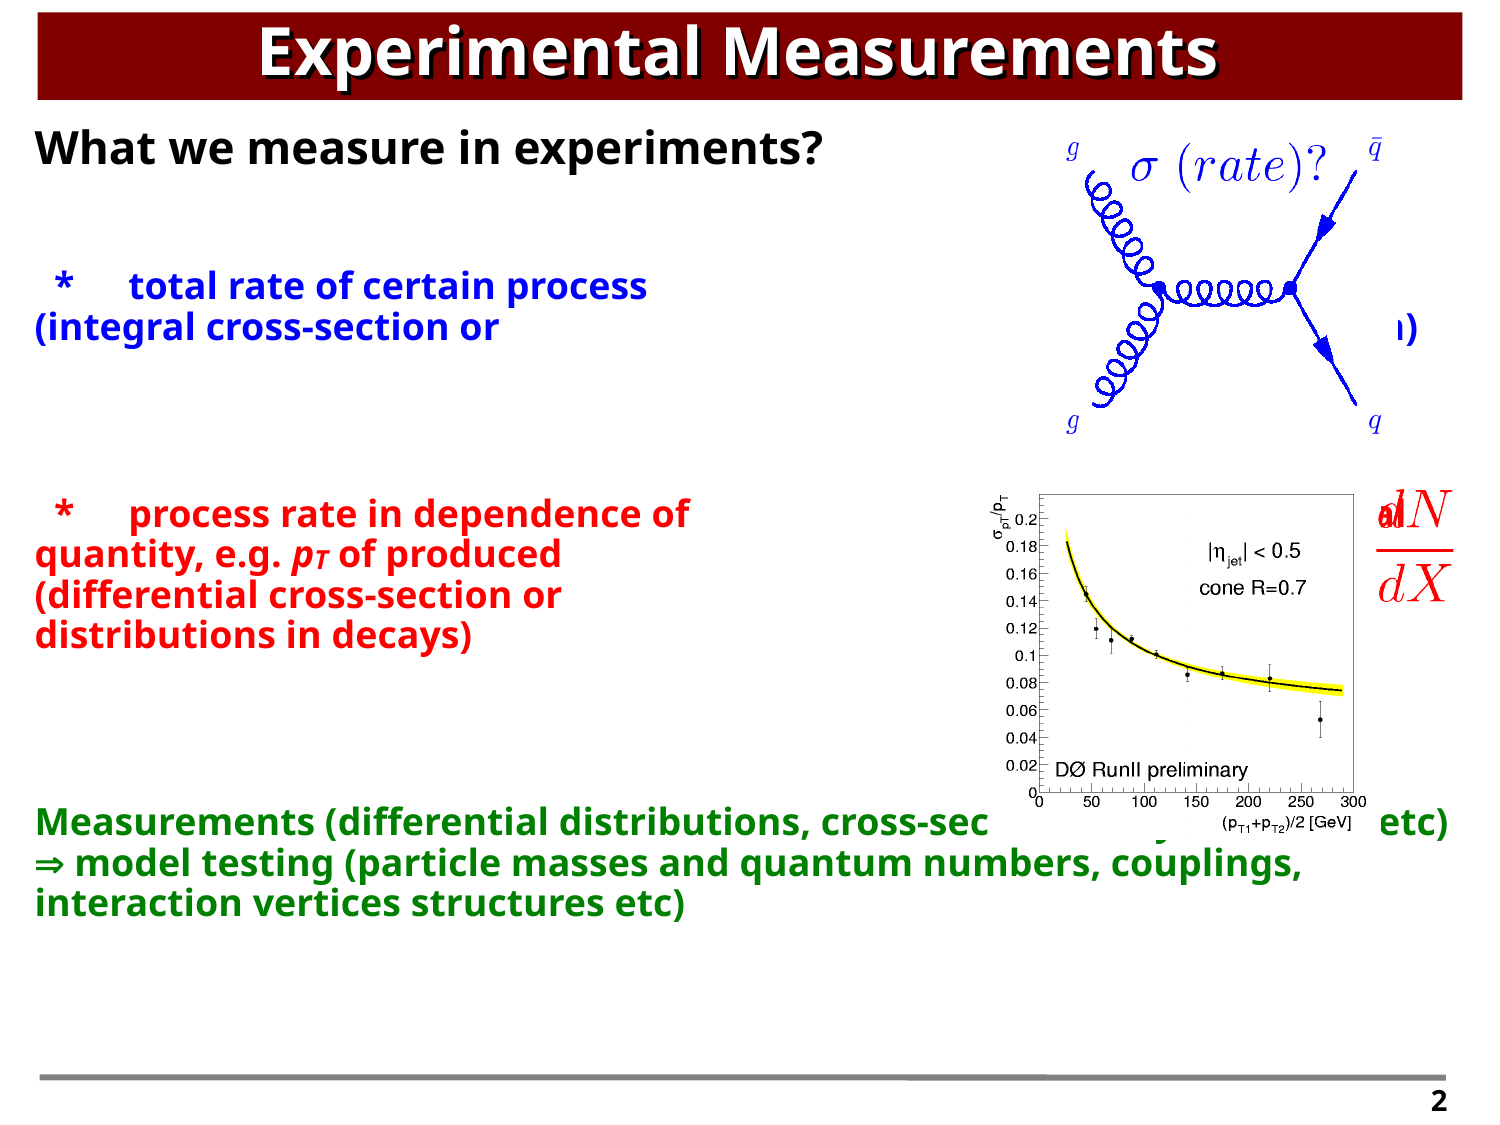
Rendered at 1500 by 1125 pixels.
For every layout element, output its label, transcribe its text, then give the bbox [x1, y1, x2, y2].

list What we measure in experiments? * total rate of certain process (integral cross-section or decay width) * process rate in dependence of physical quantity, e.g. pT of produced particles (differential cross-section or differential distributions in decays) Measurements (differential distributions, cross-sections, asymmetries, etc) Þ model testing (particle masses and quantum numbers, couplings, interaction vertices structures etc) [19, 117, 1483, 1008]
picture [988, 468, 1454, 841]
title Experimental Measurements [132, 10, 1345, 98]
picture [1044, 131, 1398, 447]
